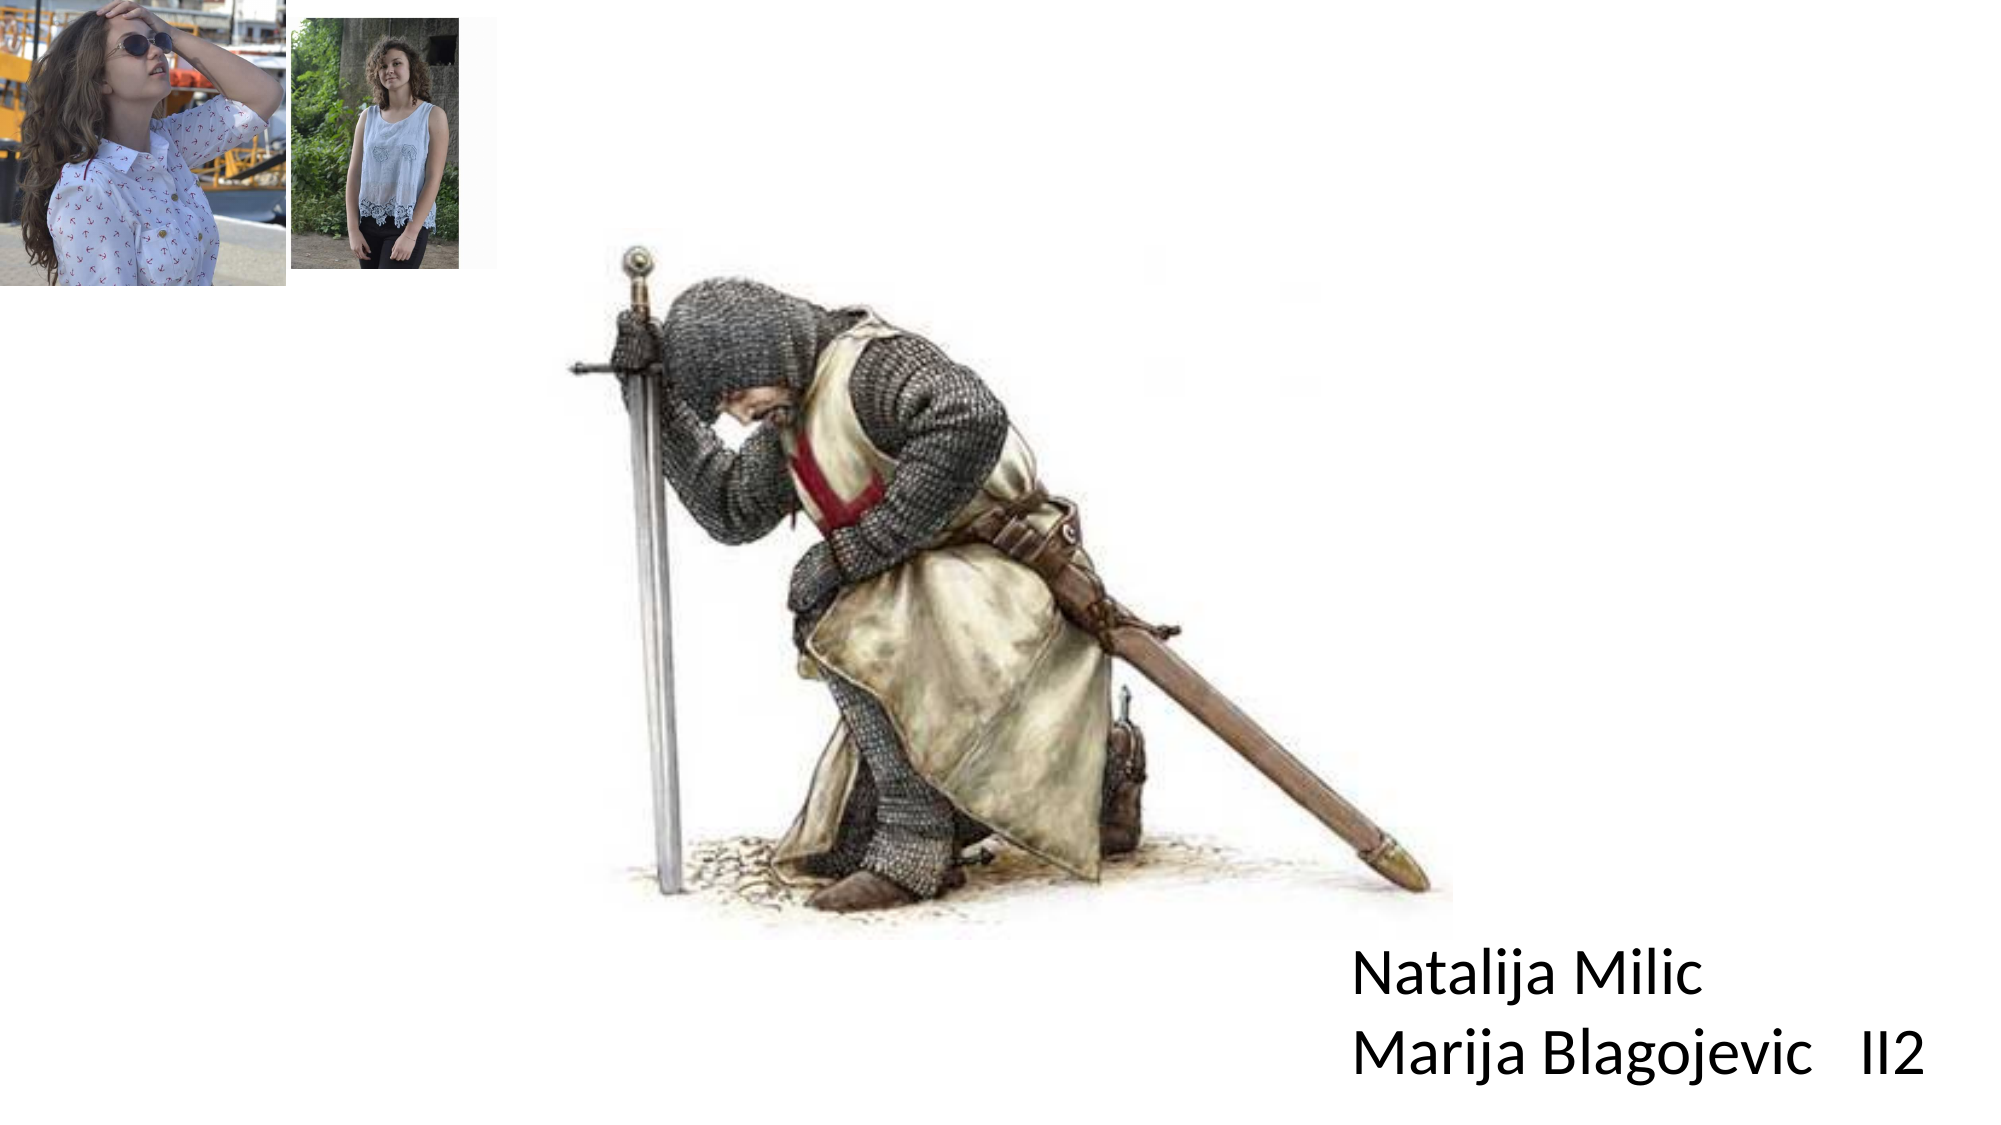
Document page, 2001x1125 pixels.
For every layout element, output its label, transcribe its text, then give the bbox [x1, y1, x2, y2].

text_box Natalija Milic Marija Blagojevic II2 [1336, 920, 2000, 1098]
picture [0, 0, 497, 286]
picture [547, 228, 1453, 940]
